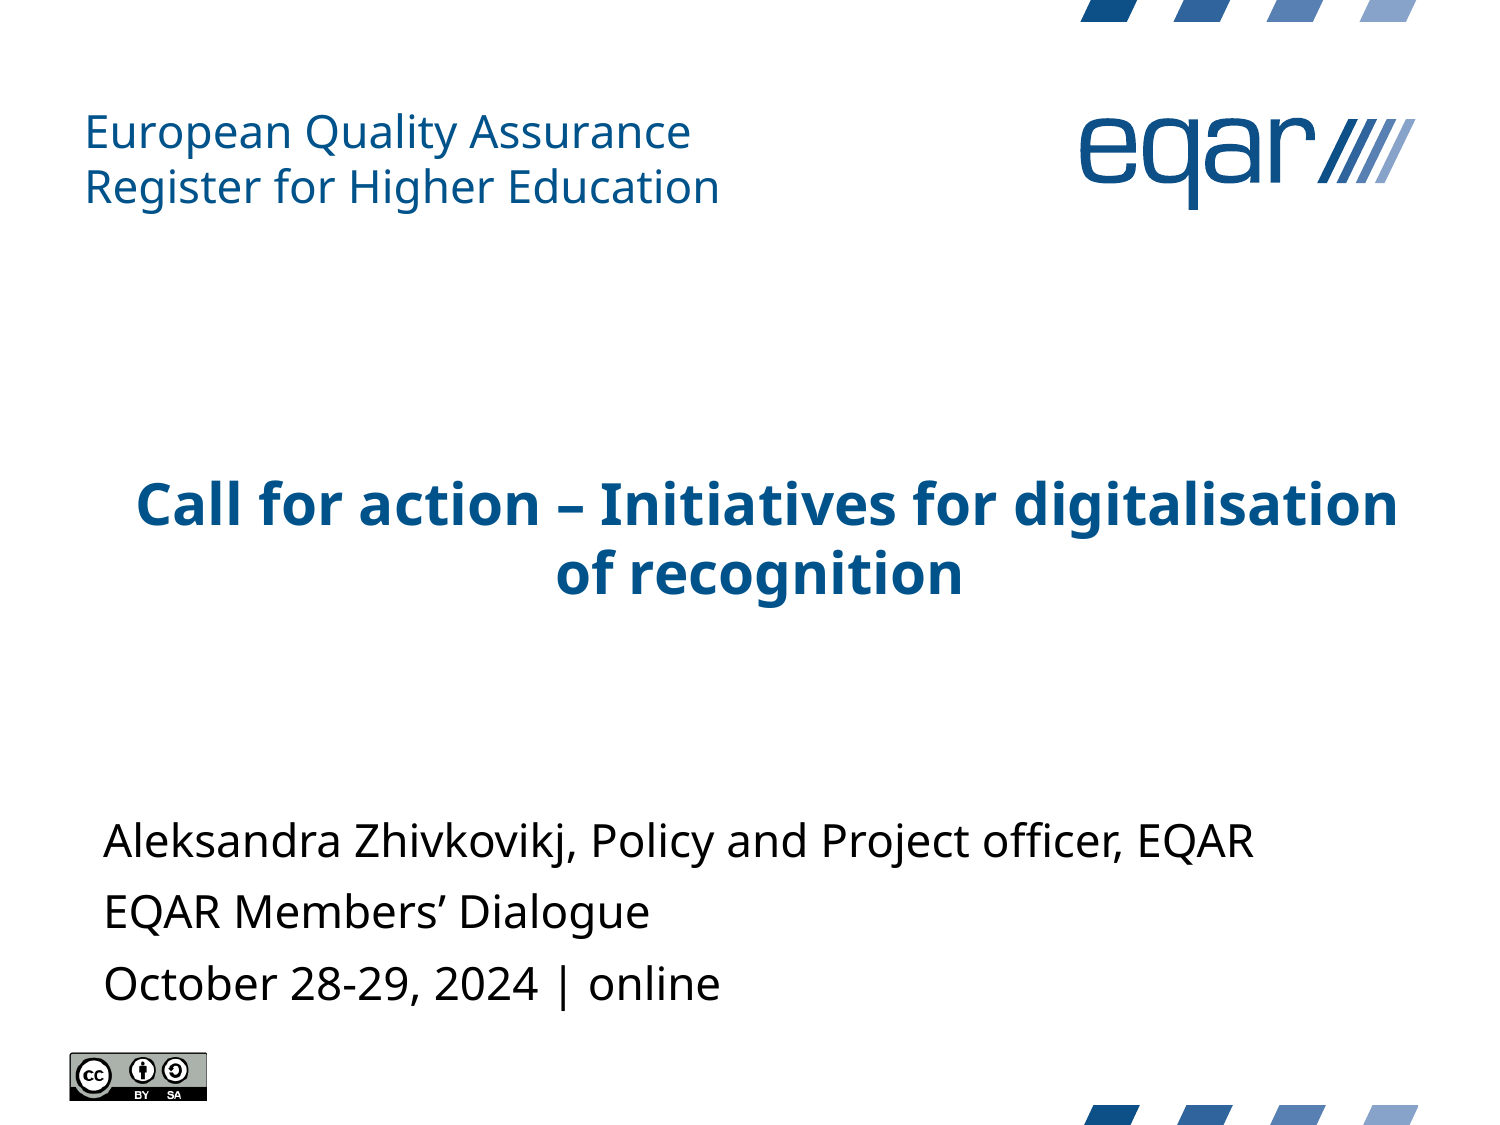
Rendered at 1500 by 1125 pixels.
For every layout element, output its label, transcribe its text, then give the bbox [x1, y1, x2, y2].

picture [69, 1052, 207, 1101]
title Call for action – Initiatives for digitalisation of recognition [88, 394, 1447, 680]
list Aleksandra Zhivkovikj, Policy and Project officer, EQAR EQAR Members’ Dialogue October 28-29, 2024 | online [88, 679, 1418, 1018]
